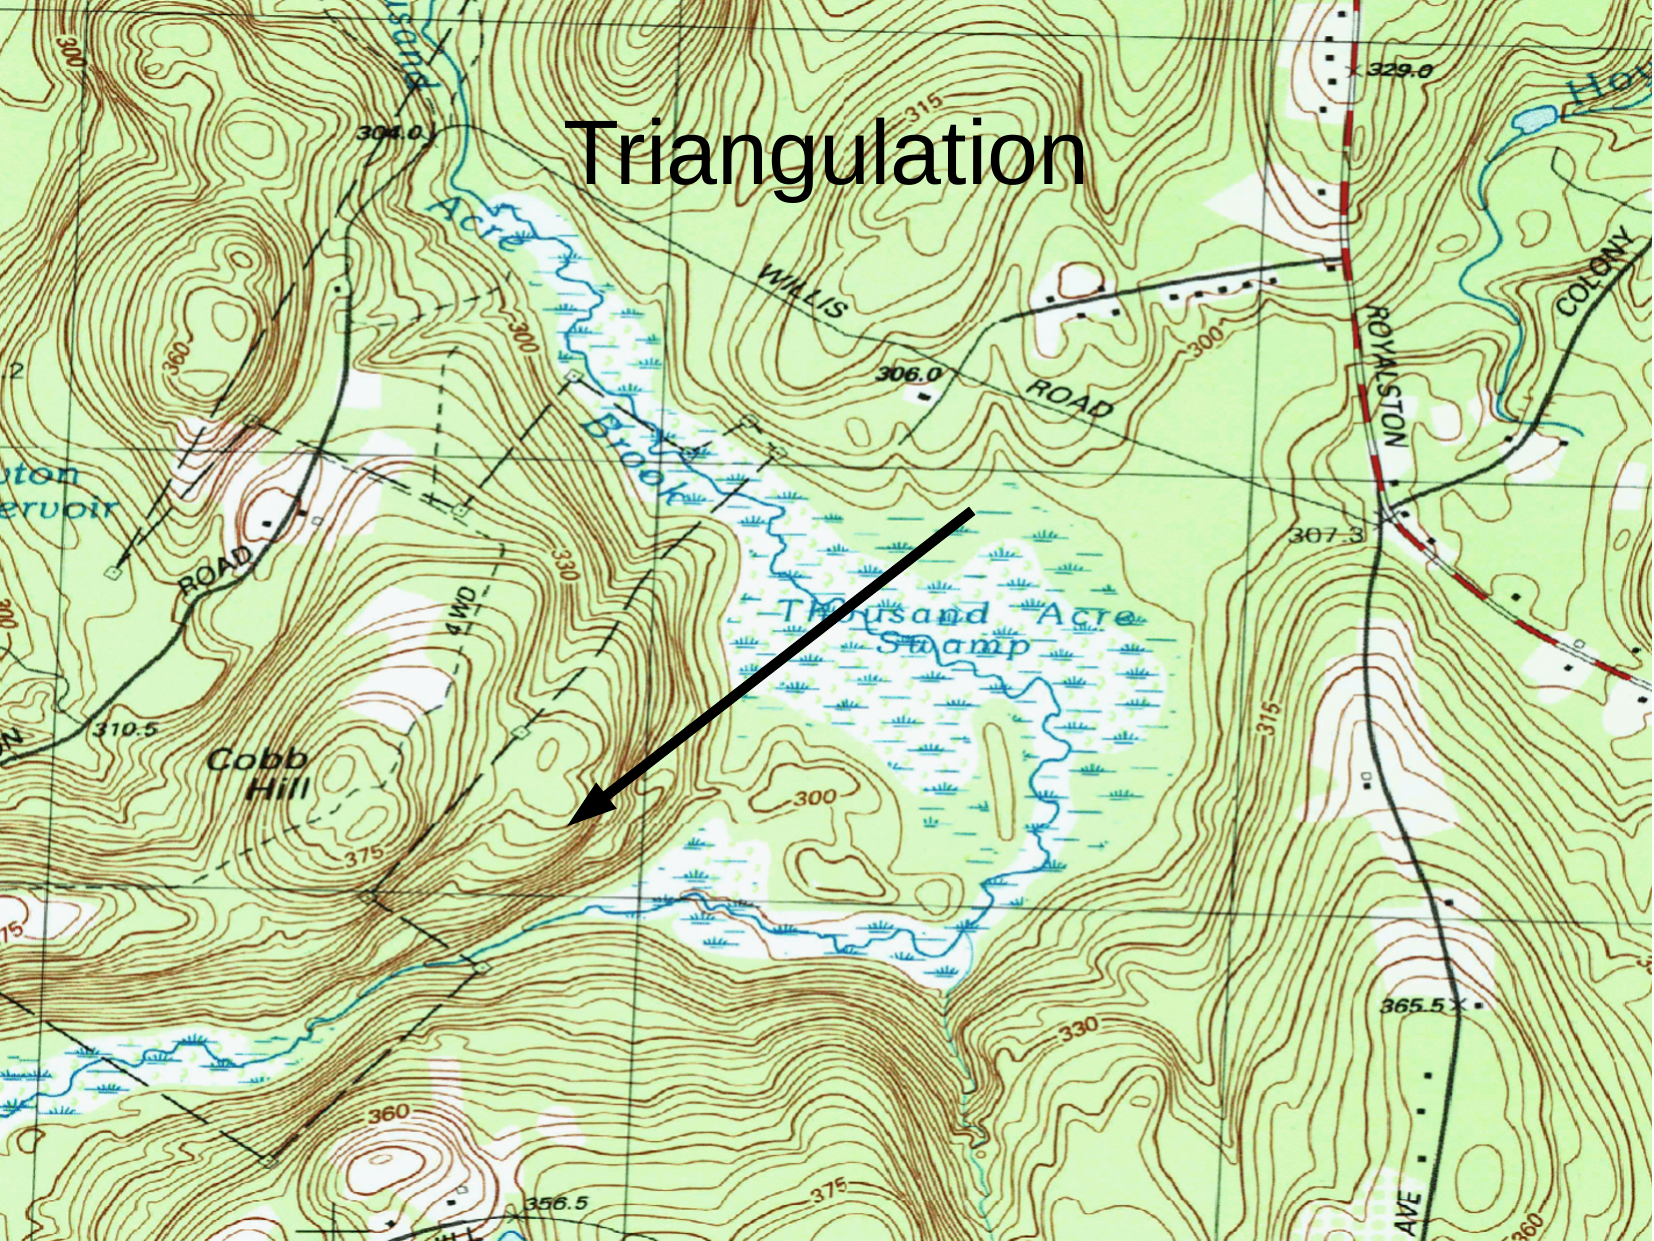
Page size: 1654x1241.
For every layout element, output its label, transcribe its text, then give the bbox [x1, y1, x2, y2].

title Triangulation [82, 49, 1571, 257]
picture [0, 0, 1652, 1241]
